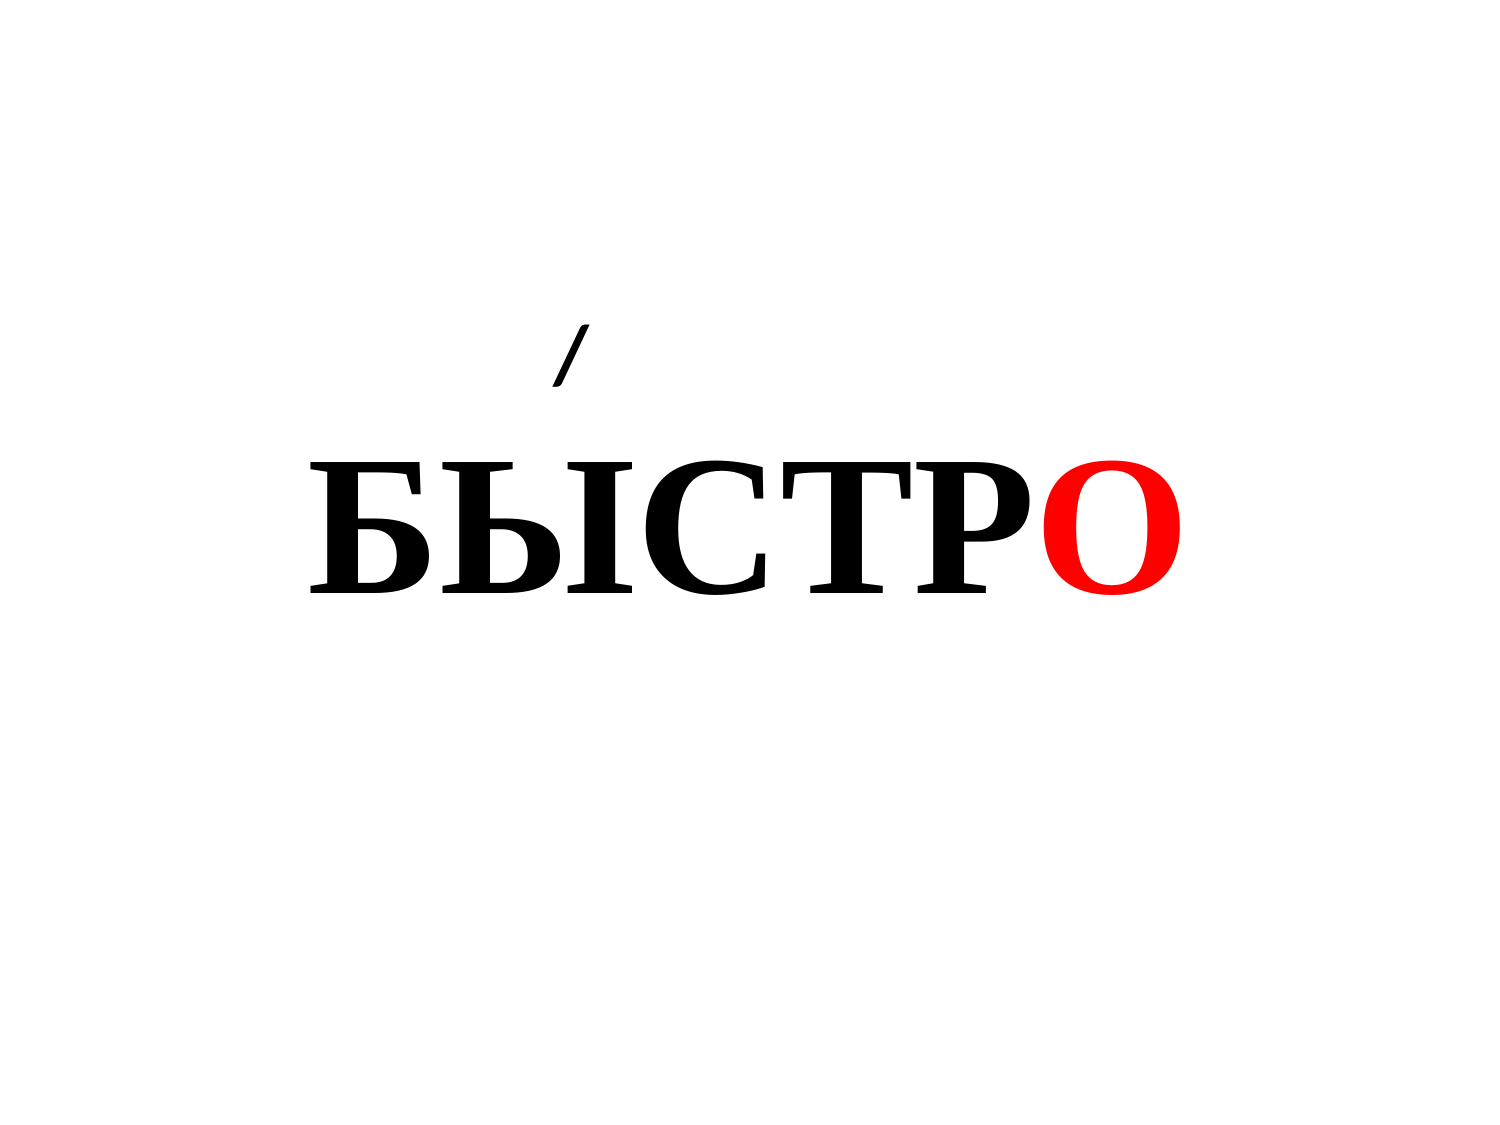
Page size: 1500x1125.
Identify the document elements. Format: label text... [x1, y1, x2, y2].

text_box БЫСТР [292, 386, 1019, 642]
text_box / [539, 292, 680, 408]
text_box БЫСТР [964, 473, 998, 531]
text_box О [1019, 386, 1219, 642]
